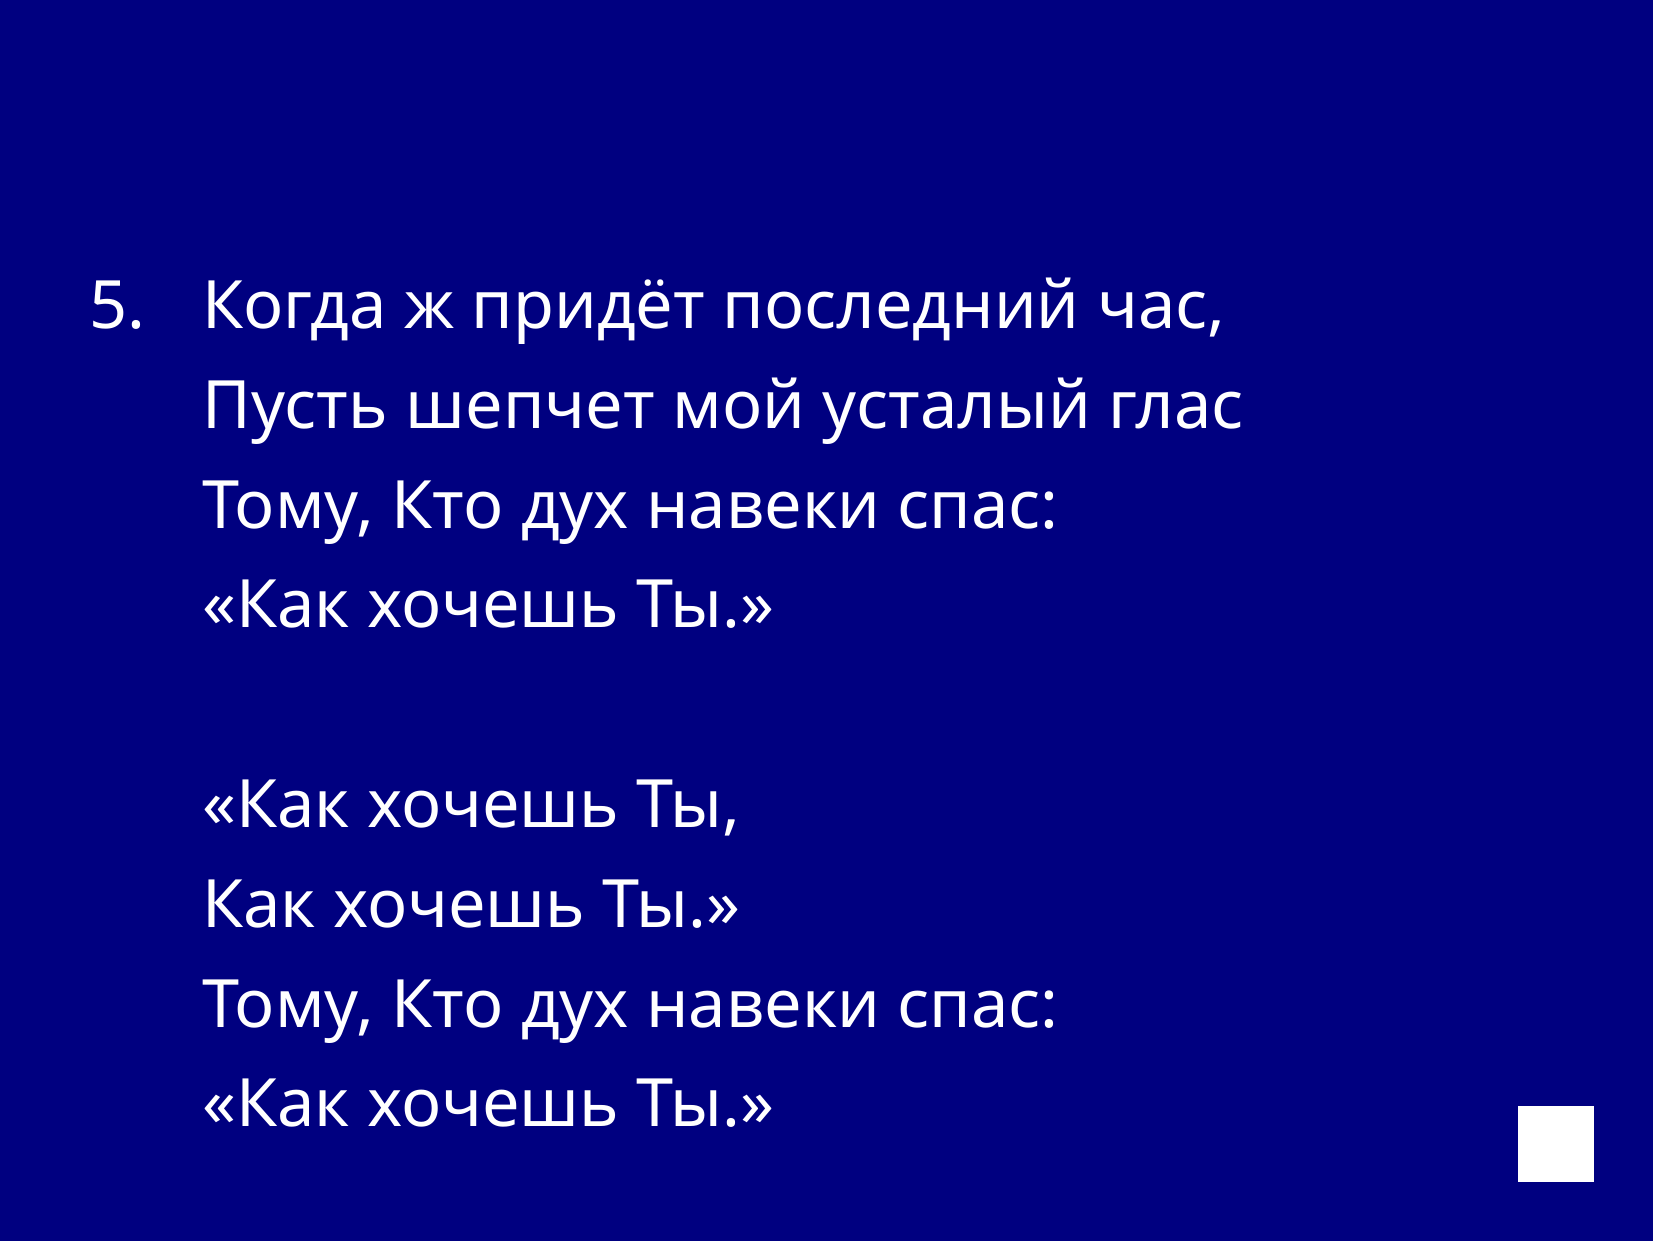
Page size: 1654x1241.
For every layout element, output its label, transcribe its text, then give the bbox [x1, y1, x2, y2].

text_box 5. Когда ж придёт последний час, Пусть шепчет мой усталый глас Тому, Кто дух навеки спас: «Как хочешь Ты.» «Как хочешь Ты, Как хочешь Ты.» Тому, Кто дух навеки спас: «Как хочешь Ты.» [75, 150, 1576, 1163]
text_box [1518, 1106, 1594, 1182]
